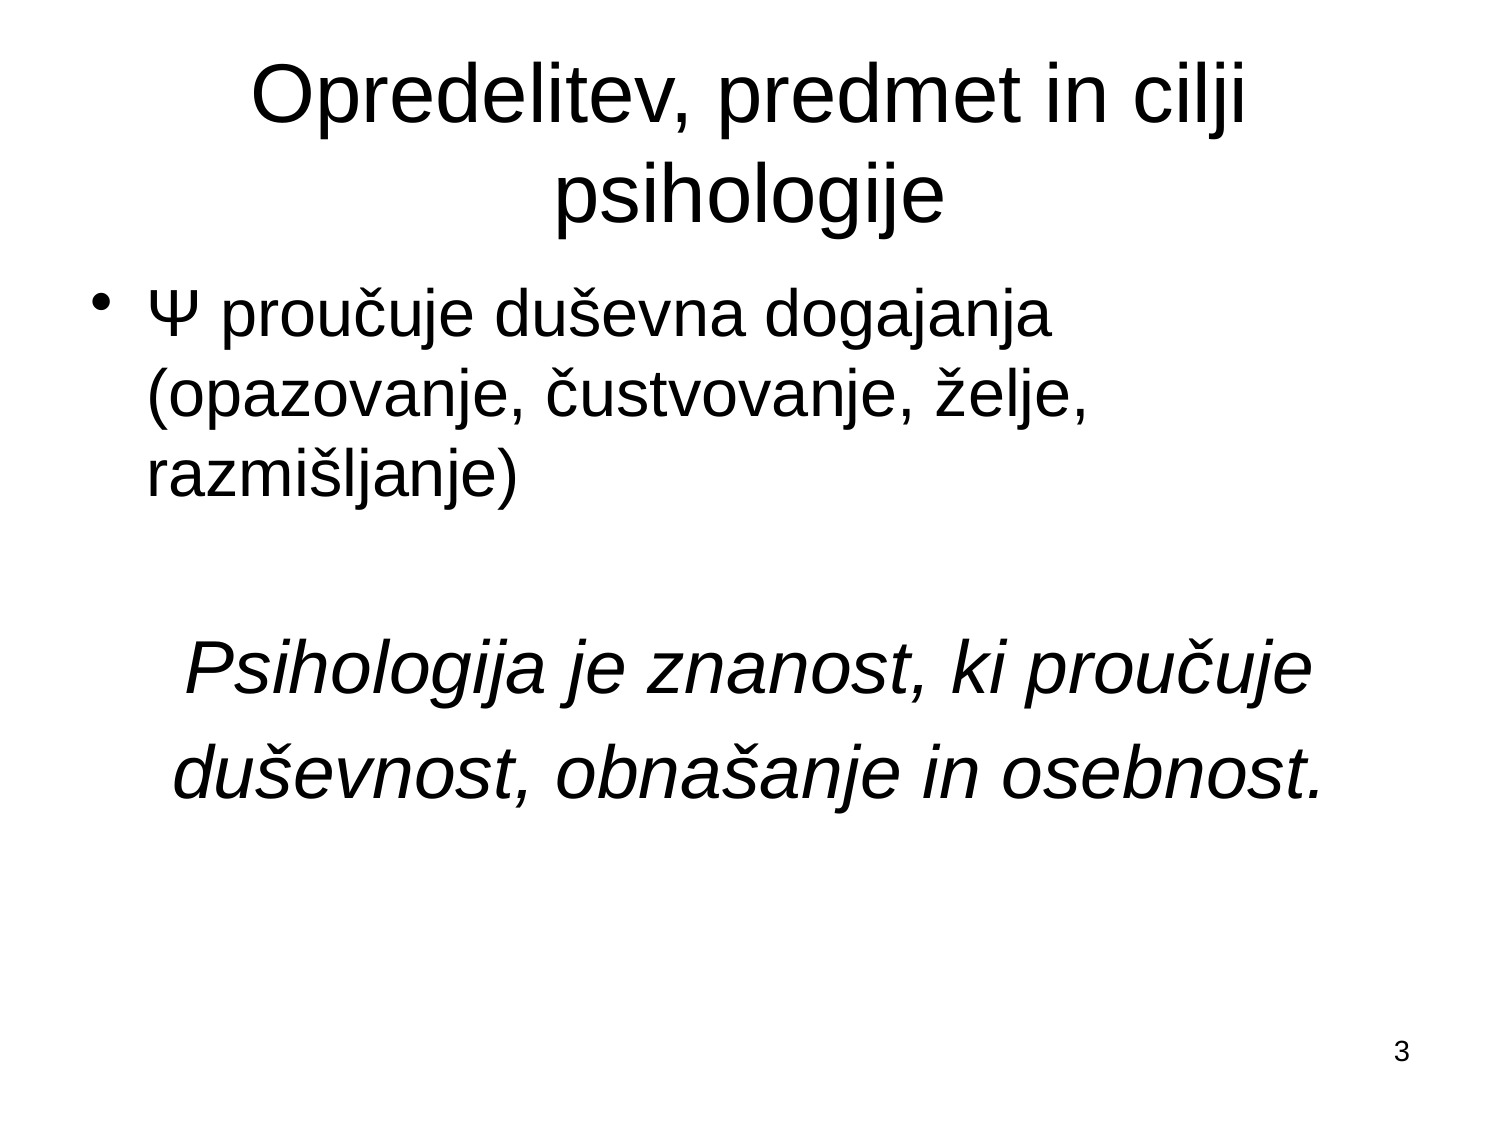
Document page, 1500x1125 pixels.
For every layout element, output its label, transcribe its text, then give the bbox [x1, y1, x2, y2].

list Ψ proučuje duševna dogajanja (opazovanje, čustvovanje, želje, razmišljanje) Psihologija je znanost, ki proučuje duševnost, obnašanje in osebnost. [75, 262, 1425, 1005]
title Opredelitev, predmet in cilji psihologije [75, 45, 1425, 233]
slide_number <number> [1074, 1024, 1425, 1103]
